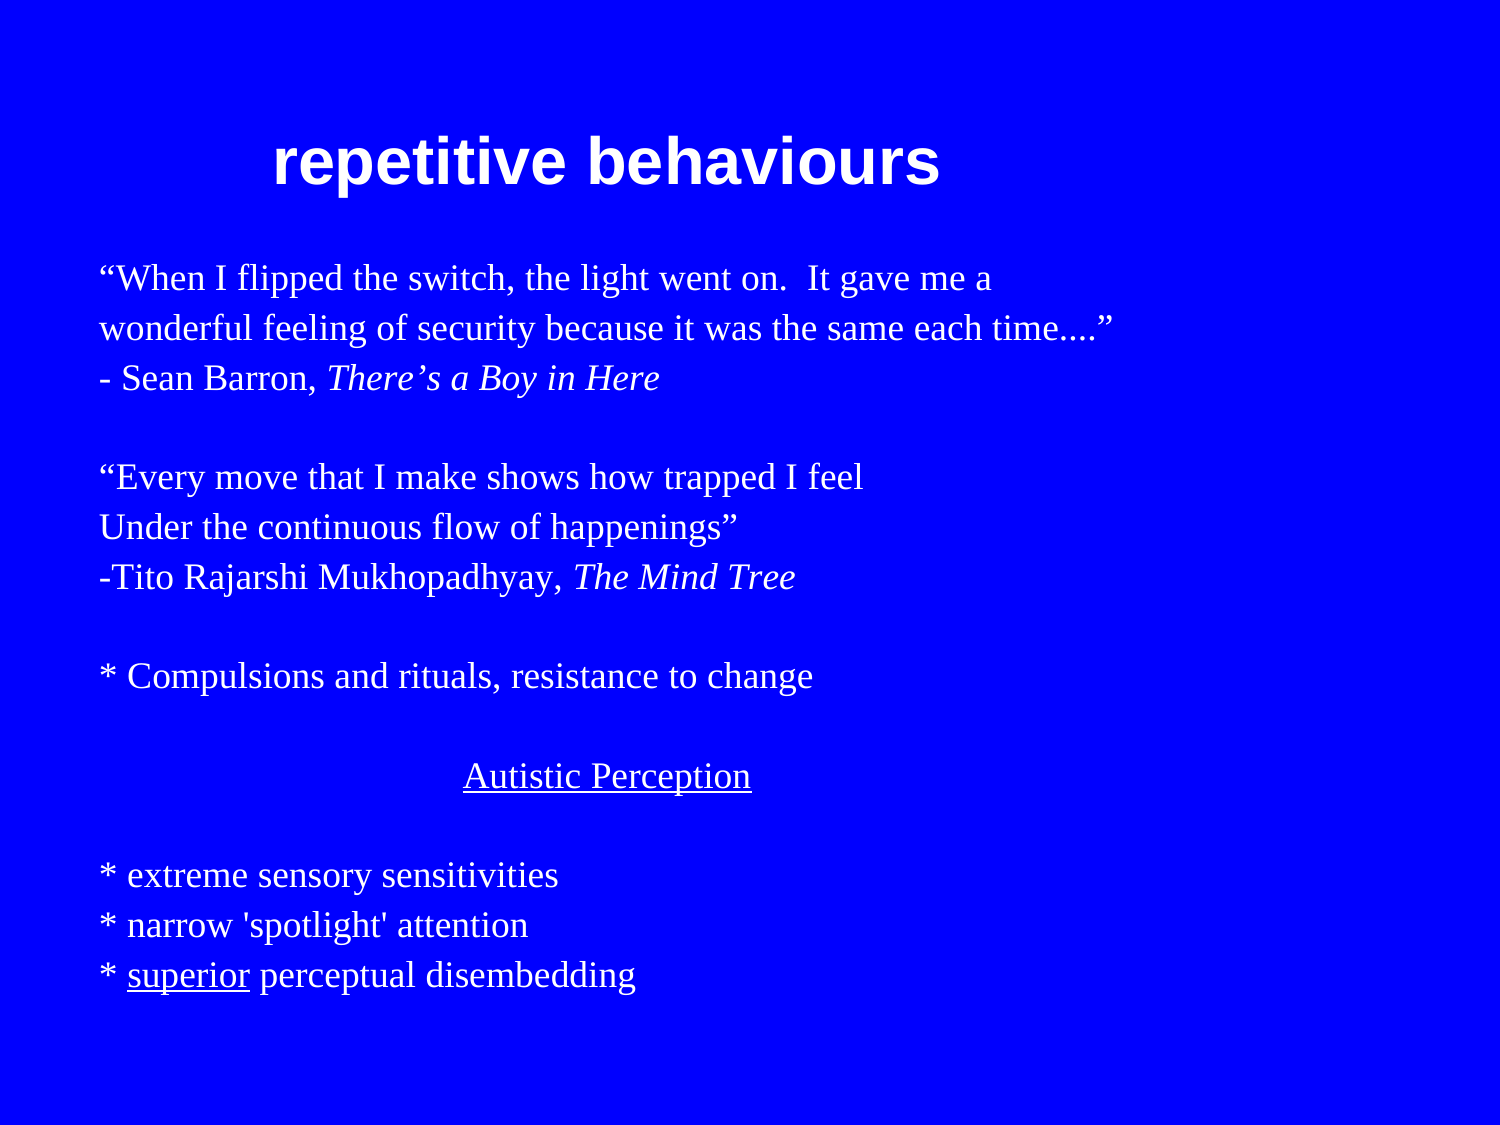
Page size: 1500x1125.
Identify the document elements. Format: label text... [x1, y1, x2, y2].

text_box repetitive behaviours “When I flipped the switch, the light went on. It gave me a wonderful feeling of security because it was the same each time....” - Sean Barron, There’s a Boy in Here “Every move that I make shows how trapped I feel Under the continuous flow of happenings” -Tito Rajarshi Mukhopadhyay, The Mind Tree * Compulsions and rituals, resistance to change Autistic Perception * extreme sensory sensitivities * narrow 'spotlight' attention * superior perceptual disembedding [98, 109, 1433, 1016]
